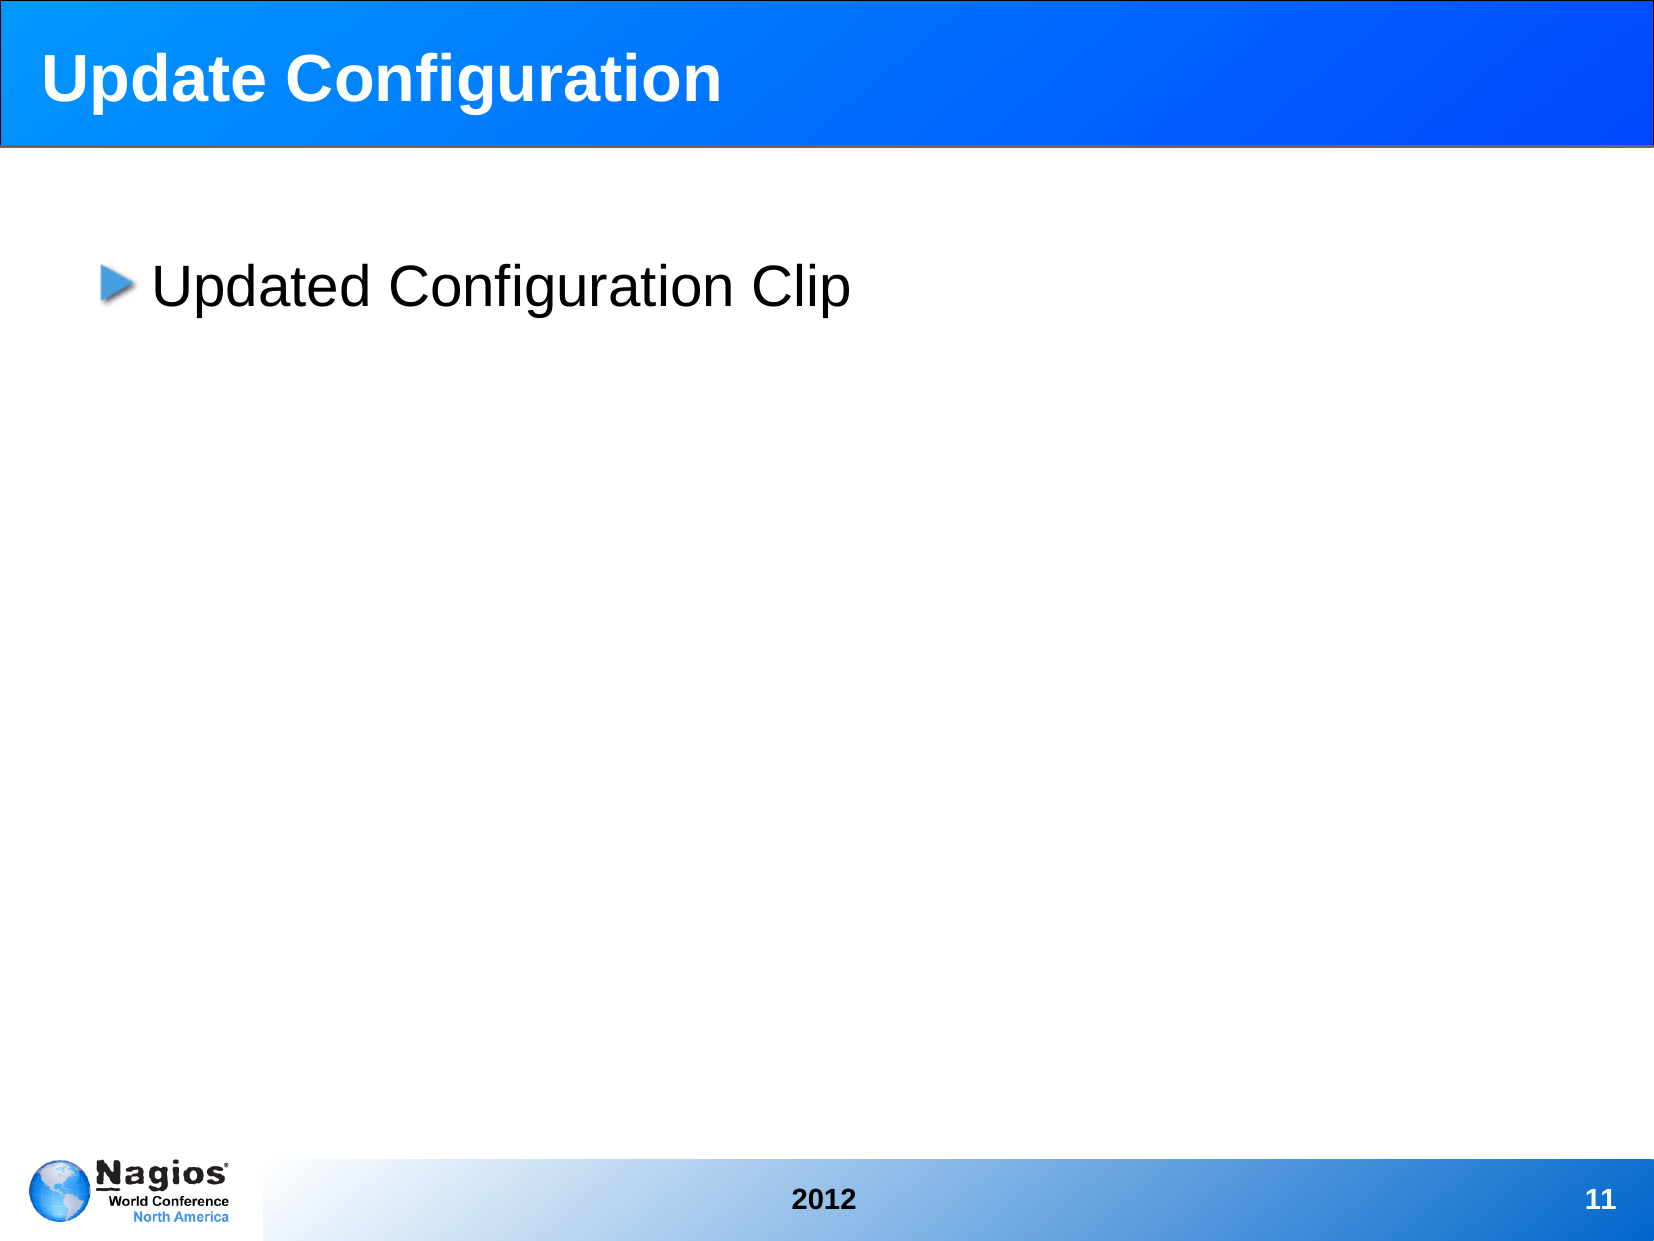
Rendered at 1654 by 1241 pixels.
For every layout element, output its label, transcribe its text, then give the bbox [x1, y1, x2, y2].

picture [29, 1159, 229, 1235]
title Update Configuration [41, 36, 1248, 120]
list Updated Configuration Clip [80, 253, 1569, 1058]
